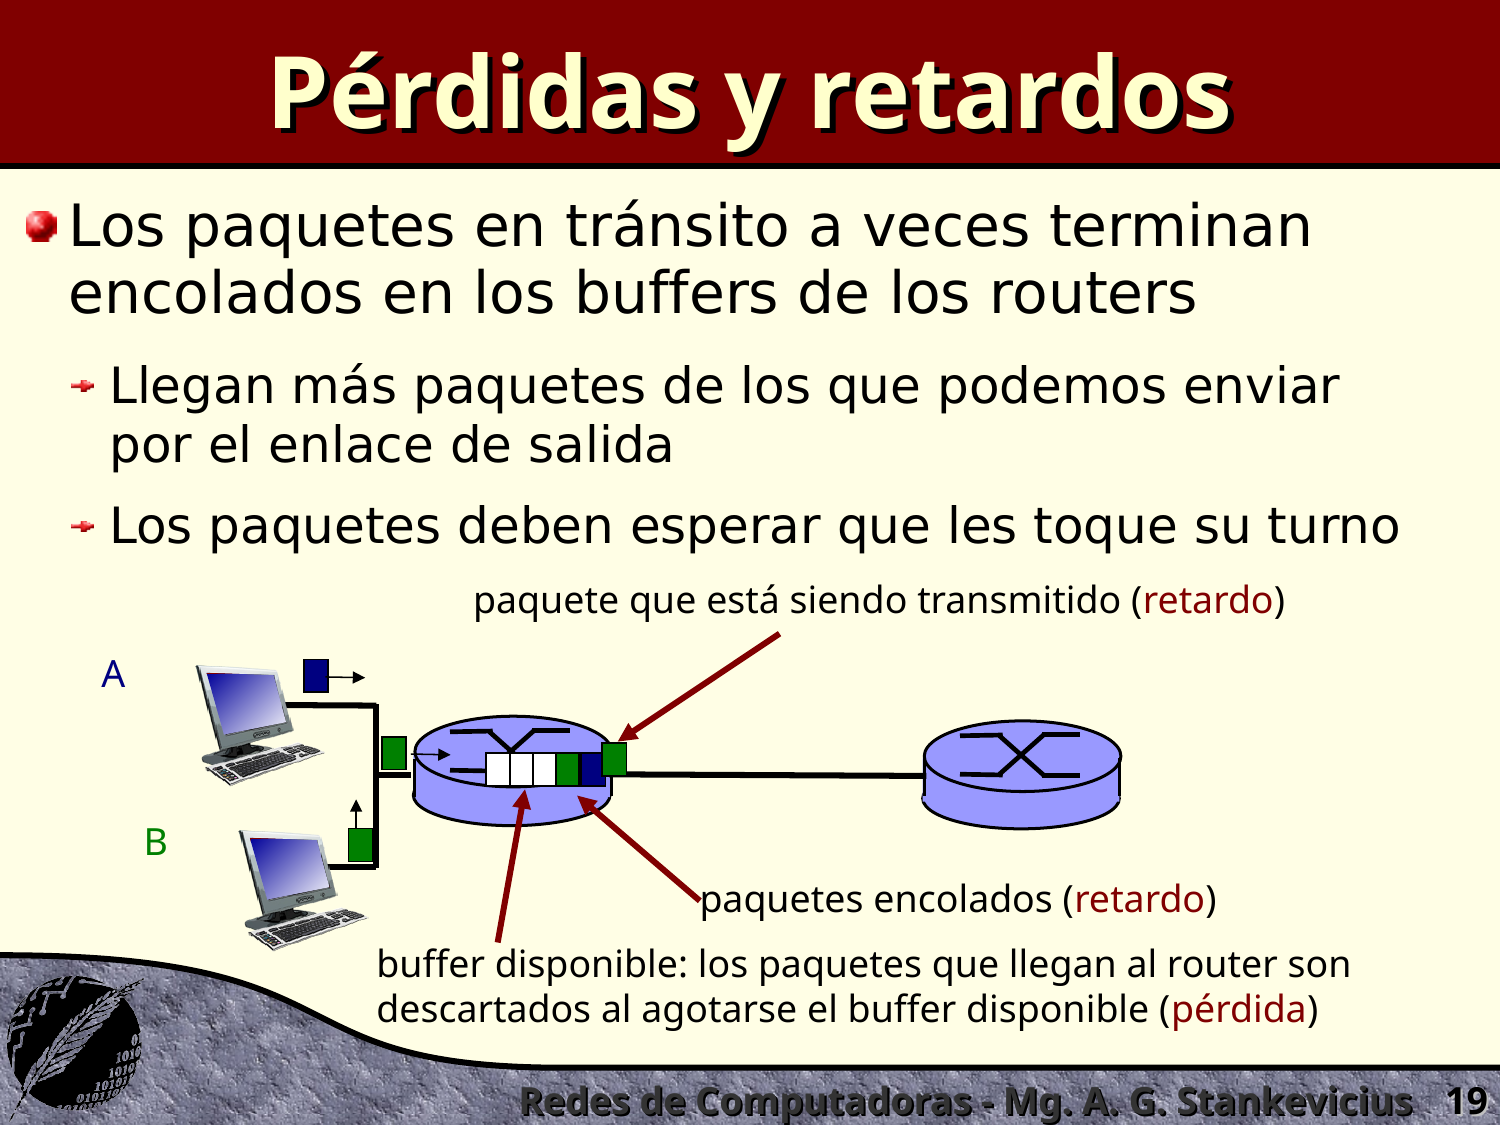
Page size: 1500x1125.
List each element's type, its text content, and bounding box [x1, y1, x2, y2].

text_box [381, 736, 407, 770]
text_box paquetes encolados (retardo) [684, 867, 1232, 928]
text_box B [129, 809, 184, 871]
picture [1047, 1100, 1054, 1110]
text_box [249, 837, 330, 900]
list Los paquetes en tránsito a veces terminan encolados en los buffers de los routers Llegan más paquetes de los que podemos enviar por el enlace de salida Los paquetes deben esperar que les toque su turno [11, 192, 1486, 845]
text_box paquete que está siendo transmitido (retardo) [458, 567, 1301, 629]
text_box A [86, 642, 141, 704]
text_box buffer disponible: los paquetes que llegan al router son descartados al agotarse el buffer disponible (pérdida) [361, 932, 1368, 1038]
picture [235, 824, 400, 961]
picture [0, 959, 1500, 1125]
text_box [581, 743, 627, 787]
title Pérdidas y retardos [15, 5, 1485, 160]
picture [790, 1100, 795, 1110]
text_box [206, 672, 287, 735]
picture [192, 659, 356, 796]
text_box [485, 753, 579, 787]
text_box [922, 720, 1121, 829]
